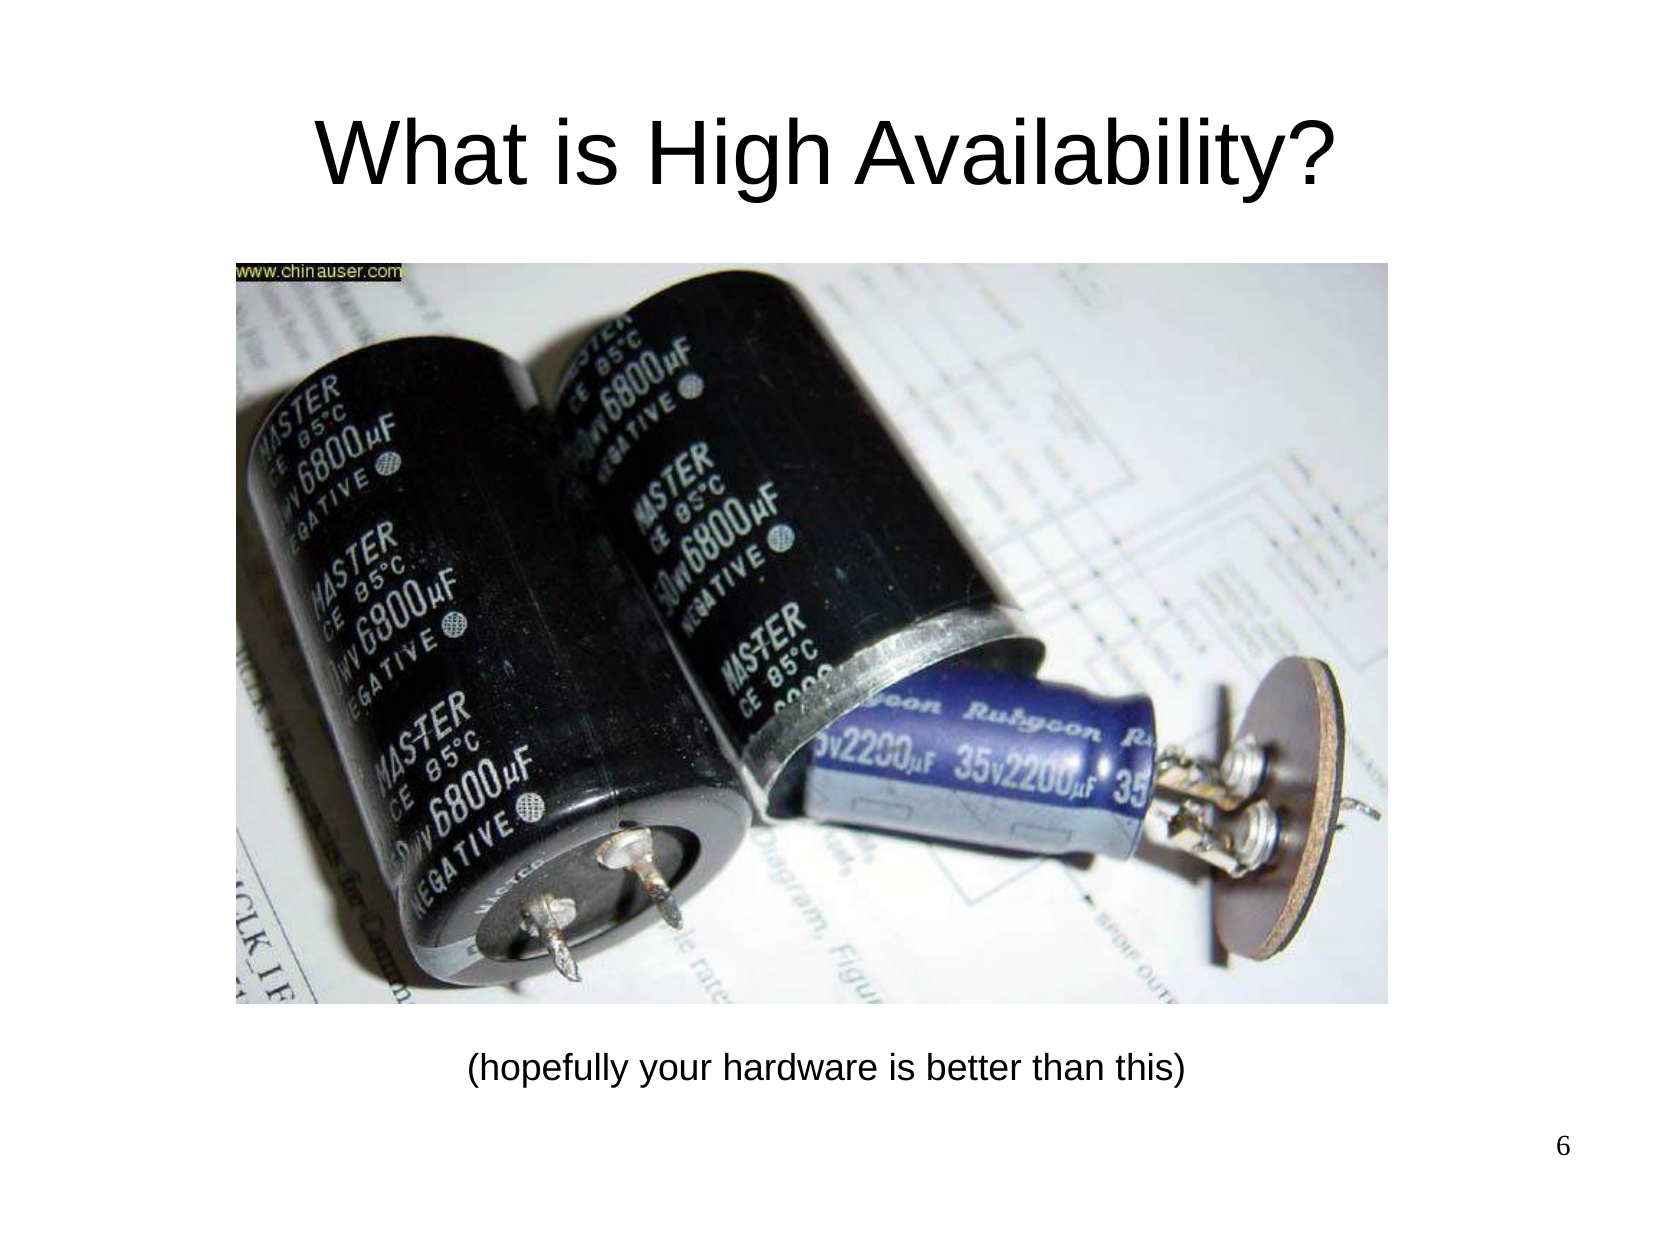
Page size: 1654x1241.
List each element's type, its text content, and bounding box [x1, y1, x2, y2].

title What is High Availability? [82, 56, 1571, 250]
picture [236, 263, 1388, 1004]
subtitle (hopefully your hardware is better than this) [82, 1033, 1571, 1102]
